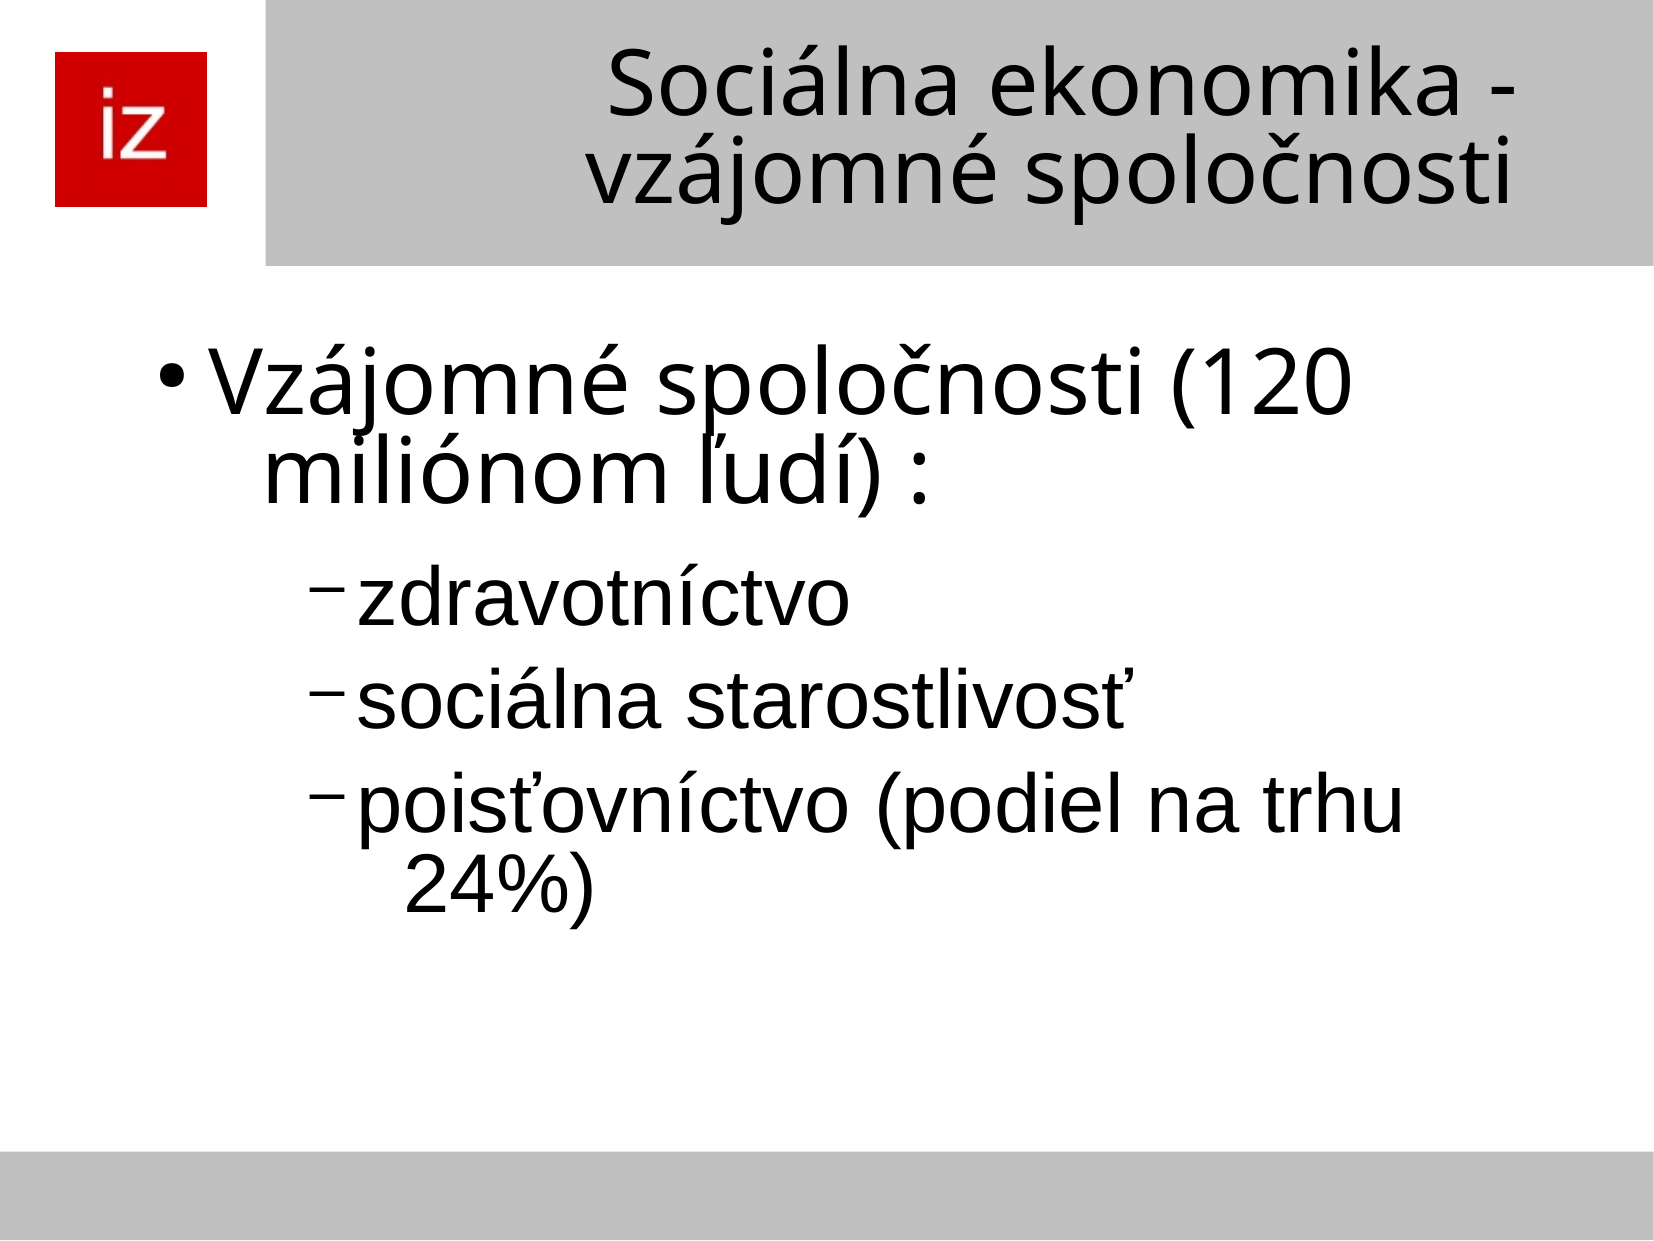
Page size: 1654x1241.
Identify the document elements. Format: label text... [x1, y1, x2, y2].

list Vzájomné spoločnosti (120 miliónom ľudí) : zdravotníctvo sociálna starostlivosť poisťovníctvo (podiel na trhu 24%) [121, 344, 1533, 1126]
title Sociálna ekonomika -vzájomné spoločnosti [561, 29, 1565, 237]
picture [55, 52, 207, 207]
